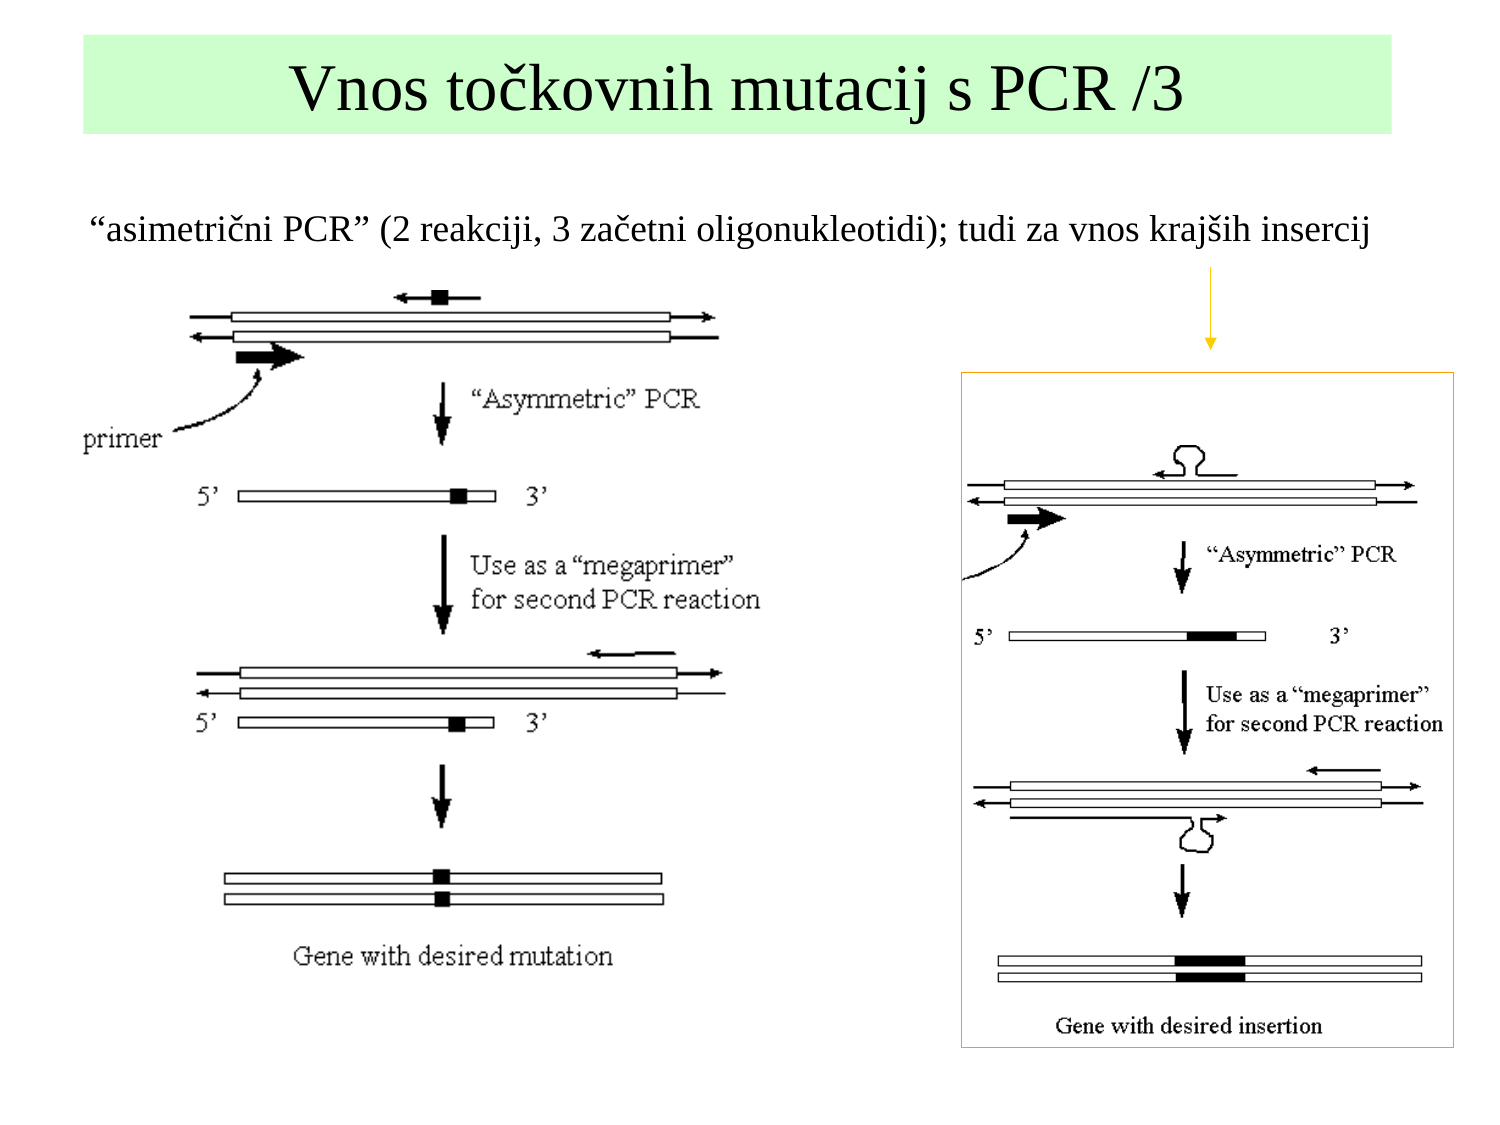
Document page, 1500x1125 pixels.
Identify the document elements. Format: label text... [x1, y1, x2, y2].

list “asimetrični PCR” (2 reakciji, 3 začetni oligonukleotidi); tudi za vnos krajših insercij [64, 196, 1449, 303]
title Vnos točkovnih mutacij s PCR /3 [83, 34, 1392, 134]
picture [76, 290, 762, 981]
picture [962, 373, 1454, 1047]
